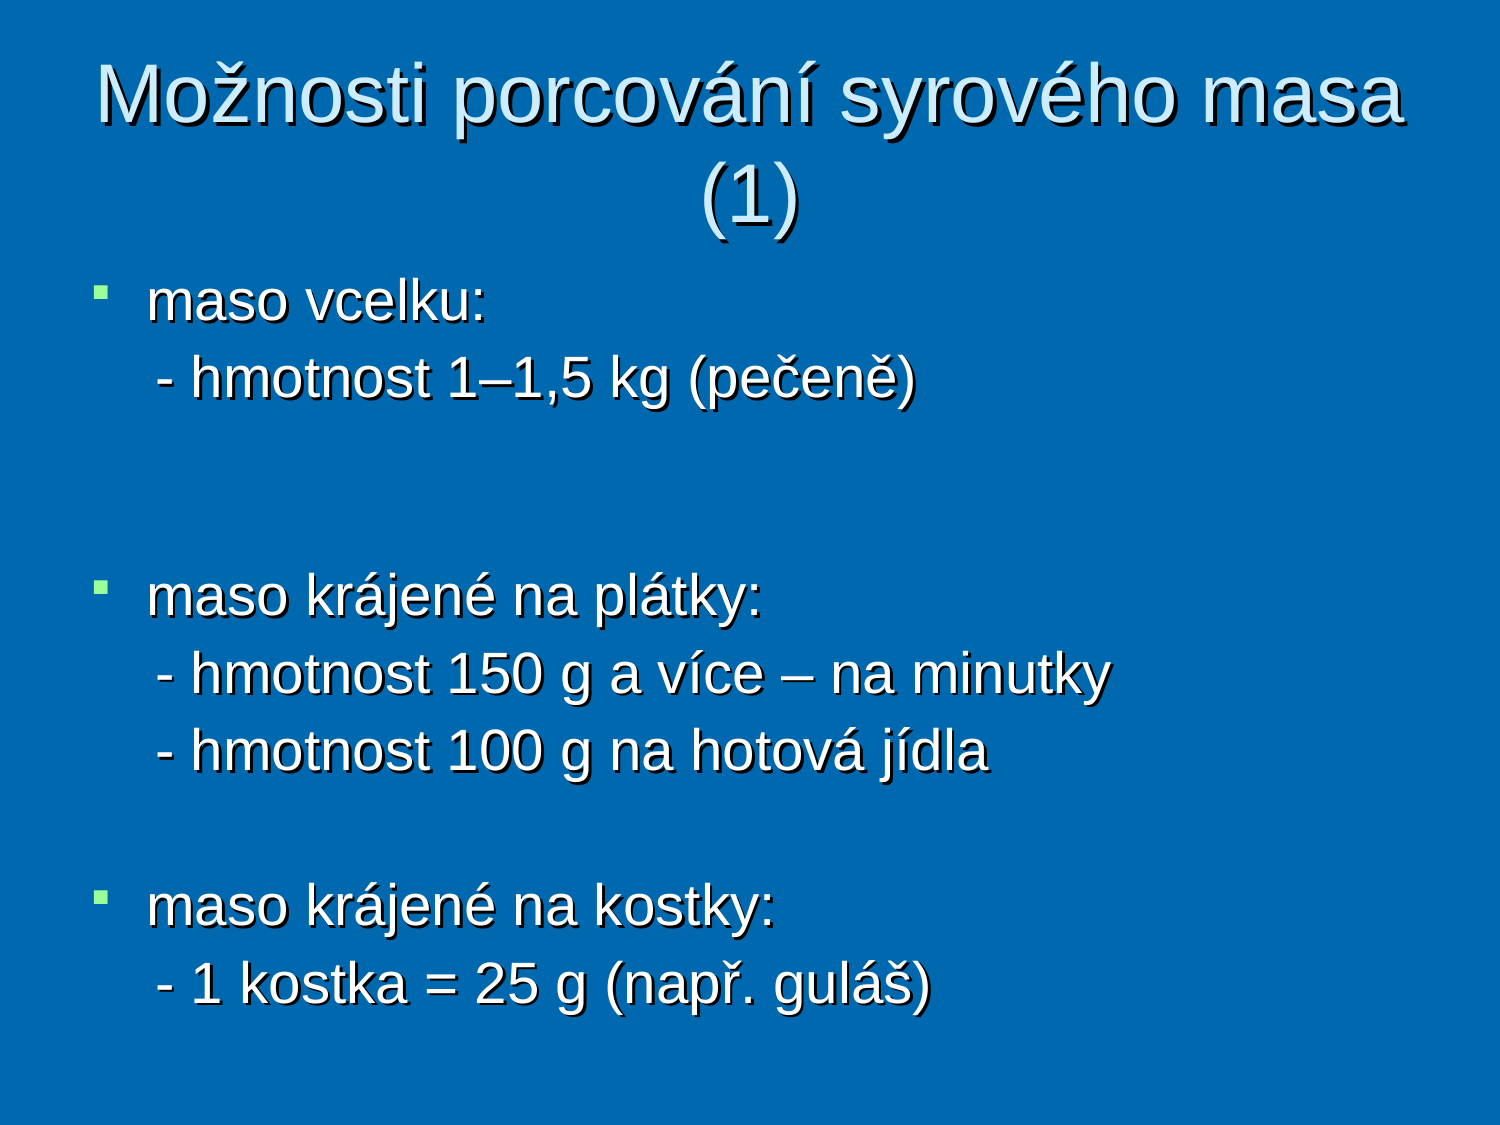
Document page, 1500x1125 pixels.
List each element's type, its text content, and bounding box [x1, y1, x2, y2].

list maso vcelku: - hmotnost 1–1,5 kg (pečeně) maso krájené na plátky: - hmotnost 150 g a více – na minutky - hmotnost 100 g na hotová jídla maso krájené na kostky: - 1 kostka = 25 g (např. guláš) [75, 262, 1426, 1024]
title Možnosti porcování syrového masa (1) [75, 31, 1426, 247]
